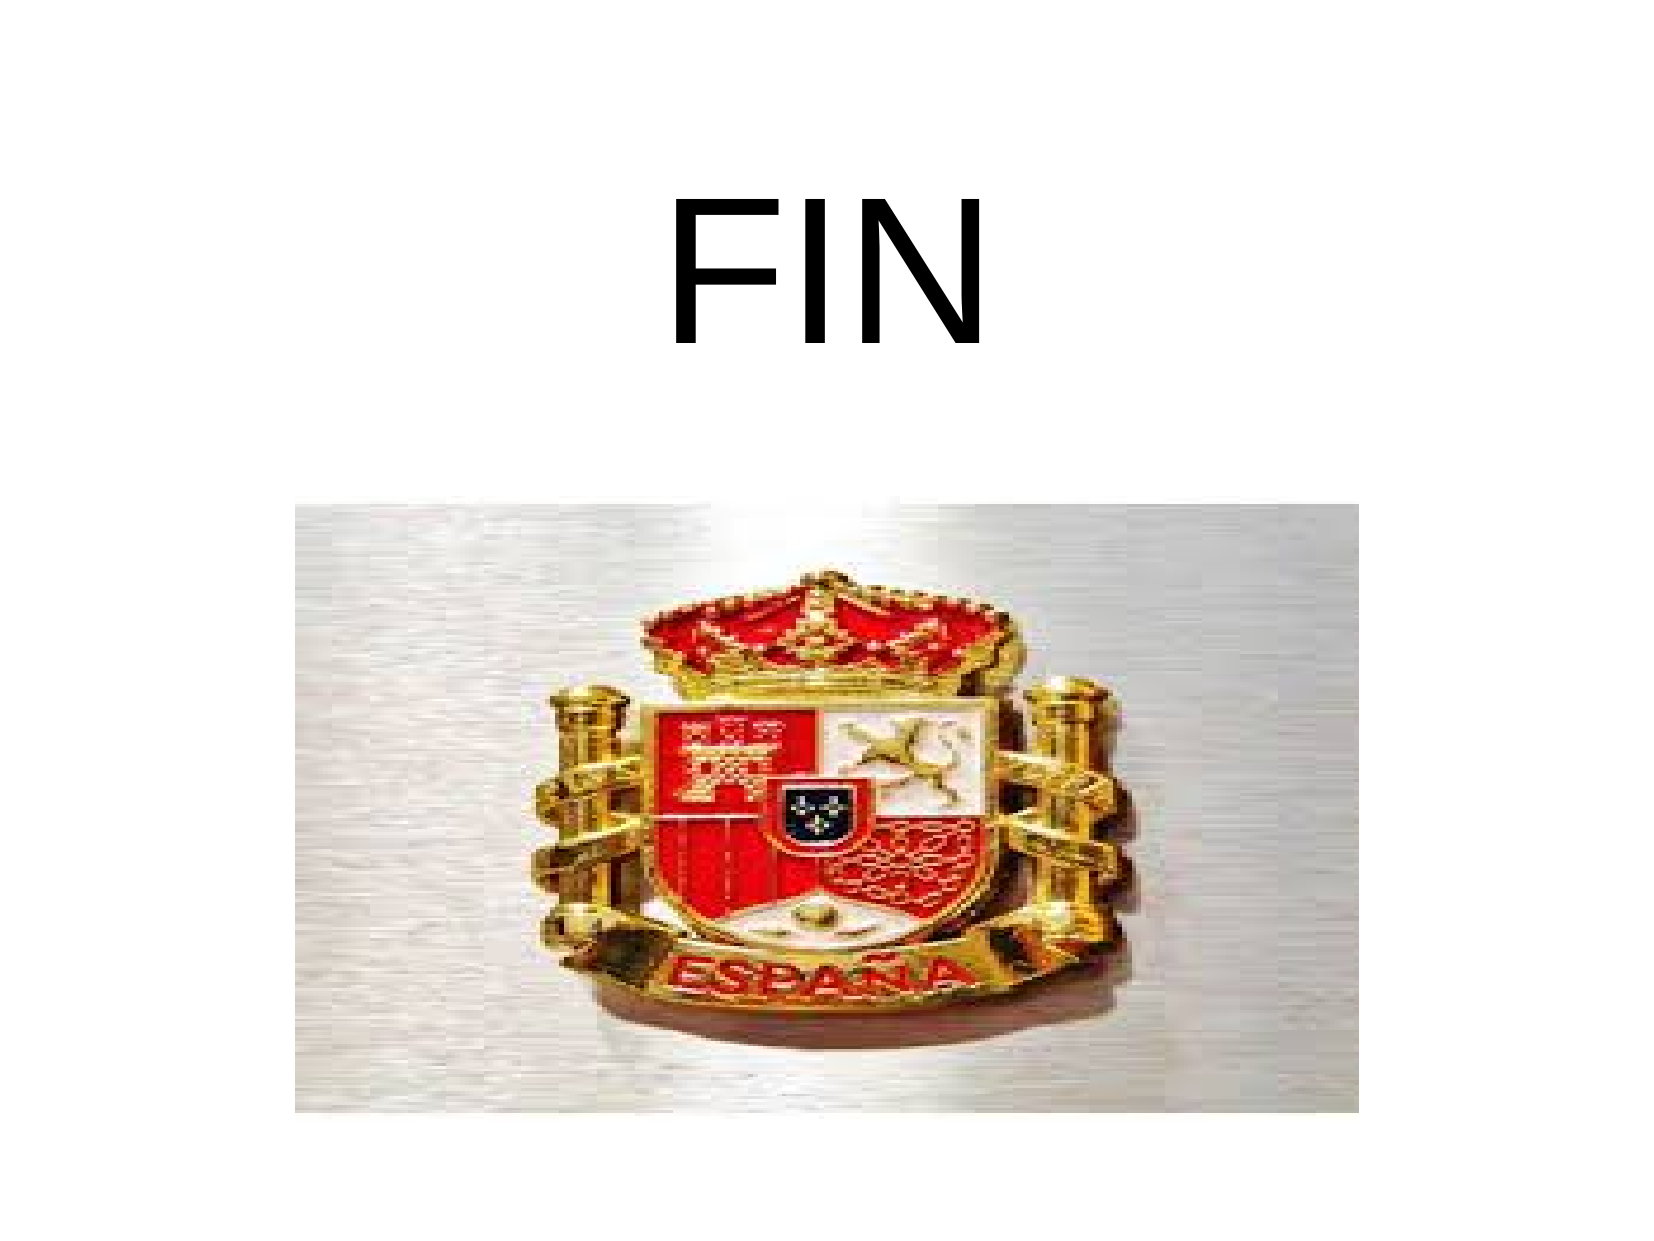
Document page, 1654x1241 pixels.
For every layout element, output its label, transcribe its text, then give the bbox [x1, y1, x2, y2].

picture [295, 496, 1359, 1123]
title FIN [70, 153, 1559, 388]
